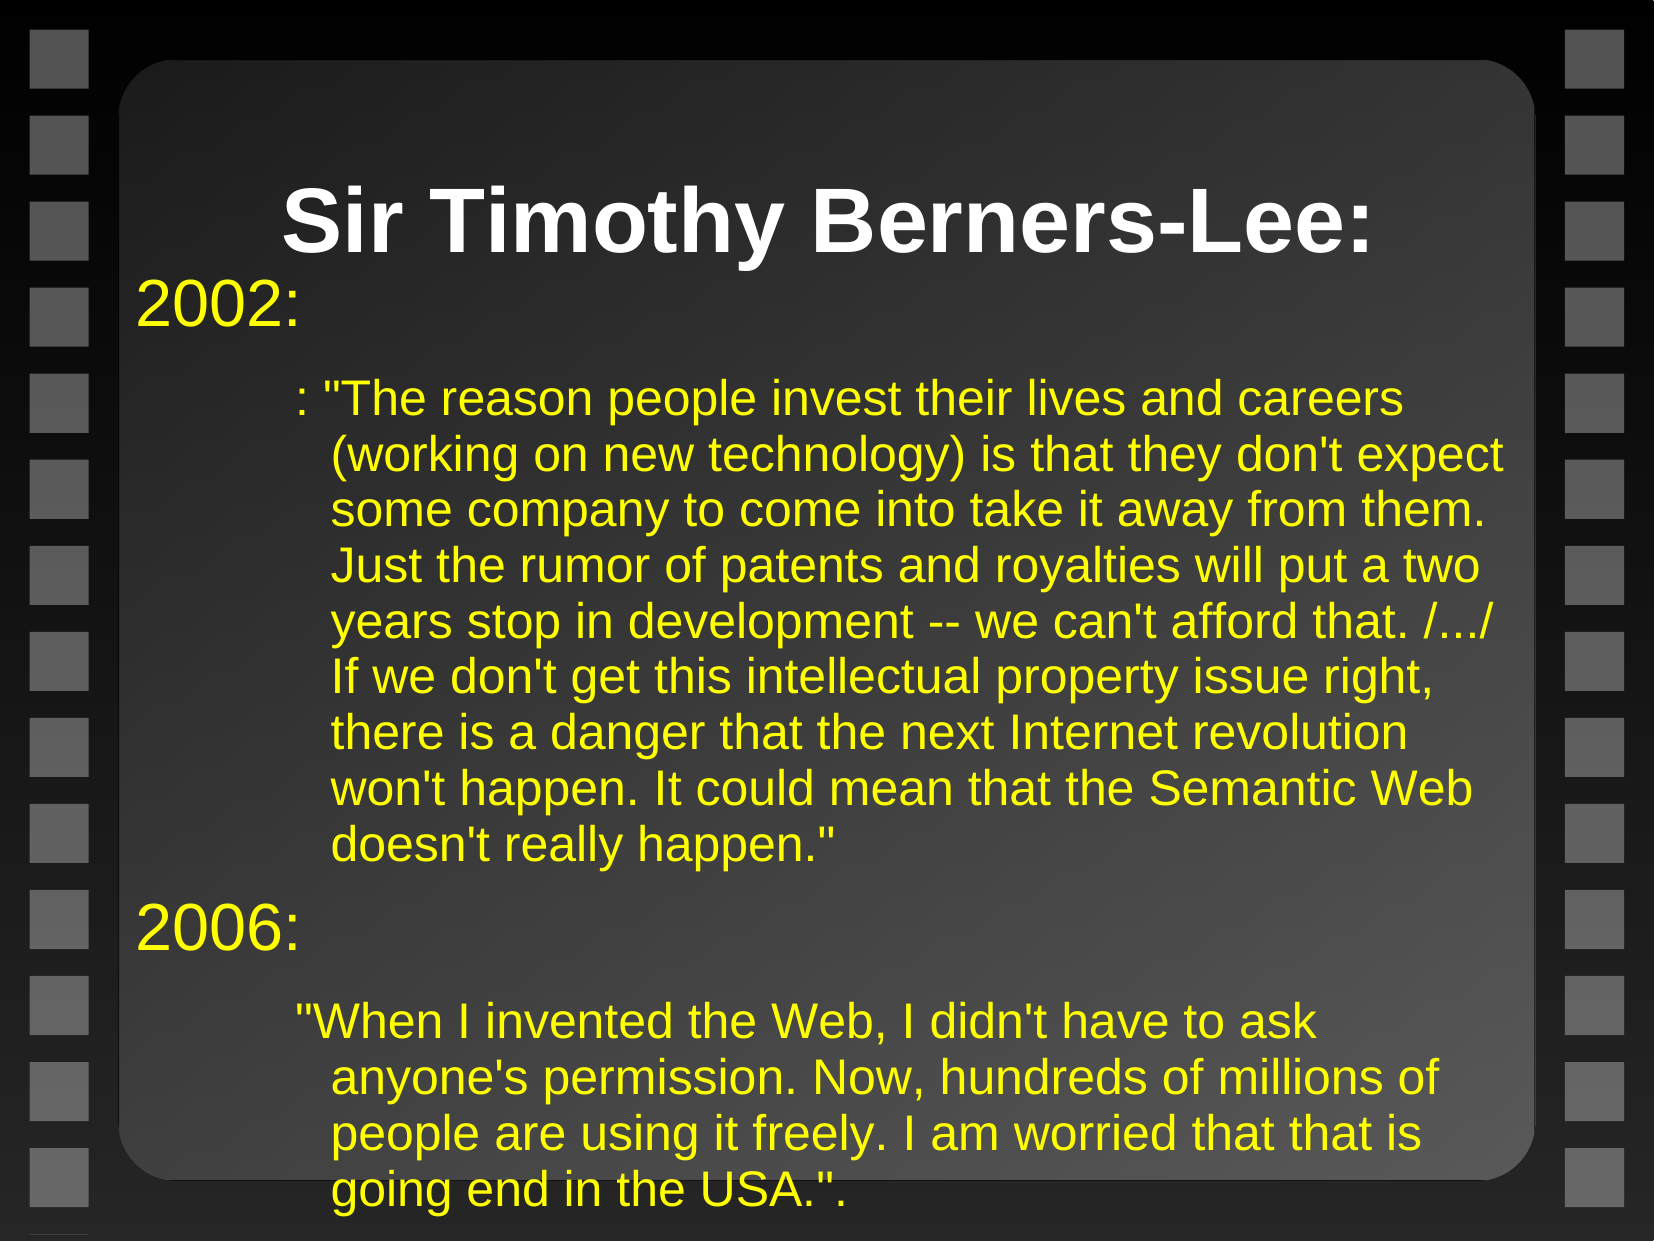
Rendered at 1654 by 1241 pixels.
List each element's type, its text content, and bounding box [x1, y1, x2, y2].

list 2002: : "The reason people invest their lives and careers (working on new technology) is that they don't expect some company to come into take it away from them. Just the rumor of patents and royalties will put a two years stop in development -- we can't afford that. /.../ If we don't get this intellectual property issue right, there is a danger that the next Internet revolution won't happen. It could mean that the Semantic Web doesn't really happen." 2006: "When I invented the Web, I didn't have to ask anyone's permission. Now, hundreds of millions of people are using it freely. I am worried that that is going end in the USA.". [118, 265, 1531, 1217]
title Sir Timothy Berners-Lee: [123, 117, 1536, 325]
